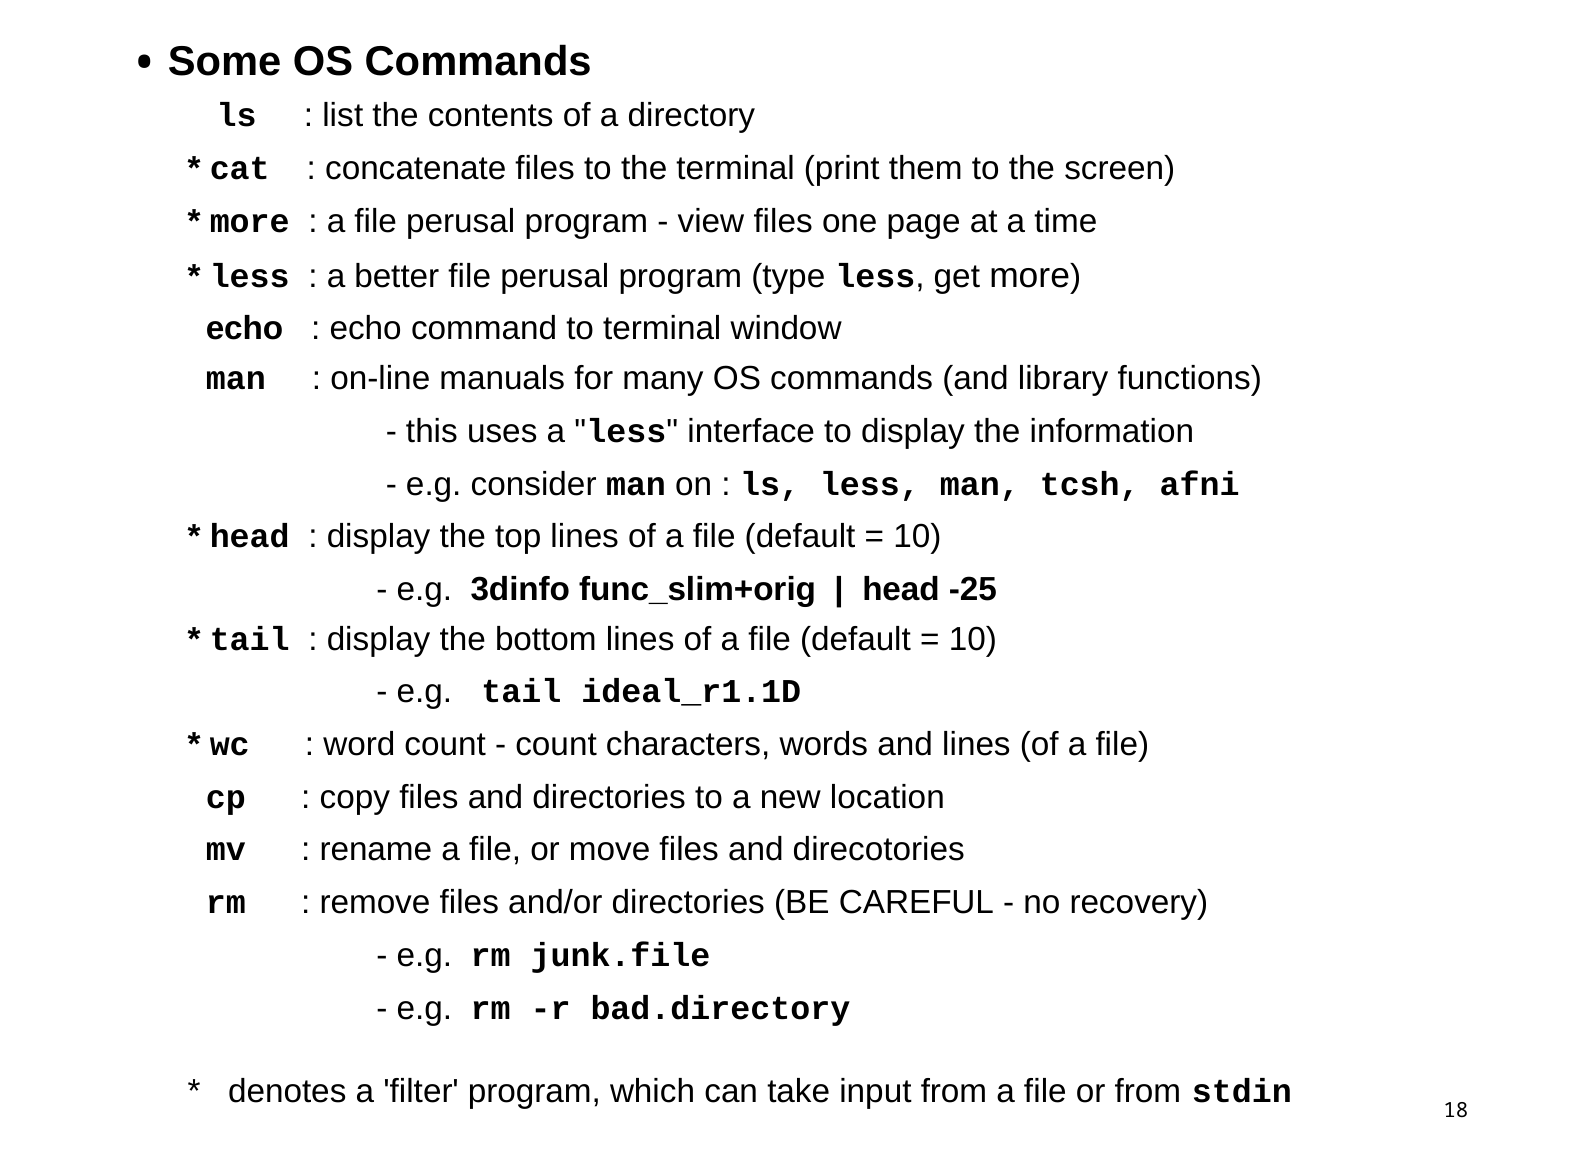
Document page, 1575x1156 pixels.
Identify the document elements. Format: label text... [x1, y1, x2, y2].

list Some OS Commands ls : list the contents of a directory * cat : concatenate files to the terminal (print them to the screen) * more : a file perusal program - view files one page at a time * less : a better file perusal program (type less, get more) echo : echo command to terminal window man : on-line manuals for many OS commands (and library functions) - this uses a "less" interface to display the information - e.g. consider man on : ls, less, man, tcsh, afni * head : display the top lines of a file (default = 10) - e.g. 3dinfo func_slim+orig | head -25 * tail : display the bottom lines of a file (default = 10) - e.g. tail ideal_r1.1D * wc : word count - count characters, words and lines (of a file) cp : copy files and directories to a new location mv : rename a file, or move files and direcotories rm : remove files and/or directories (BE CAREFUL - no recovery) - e.g. rm junk.file - e.g. rm -r bad.directory * denotes a 'filter' program, which can take input from a file or from stdin [112, 24, 1507, 1156]
